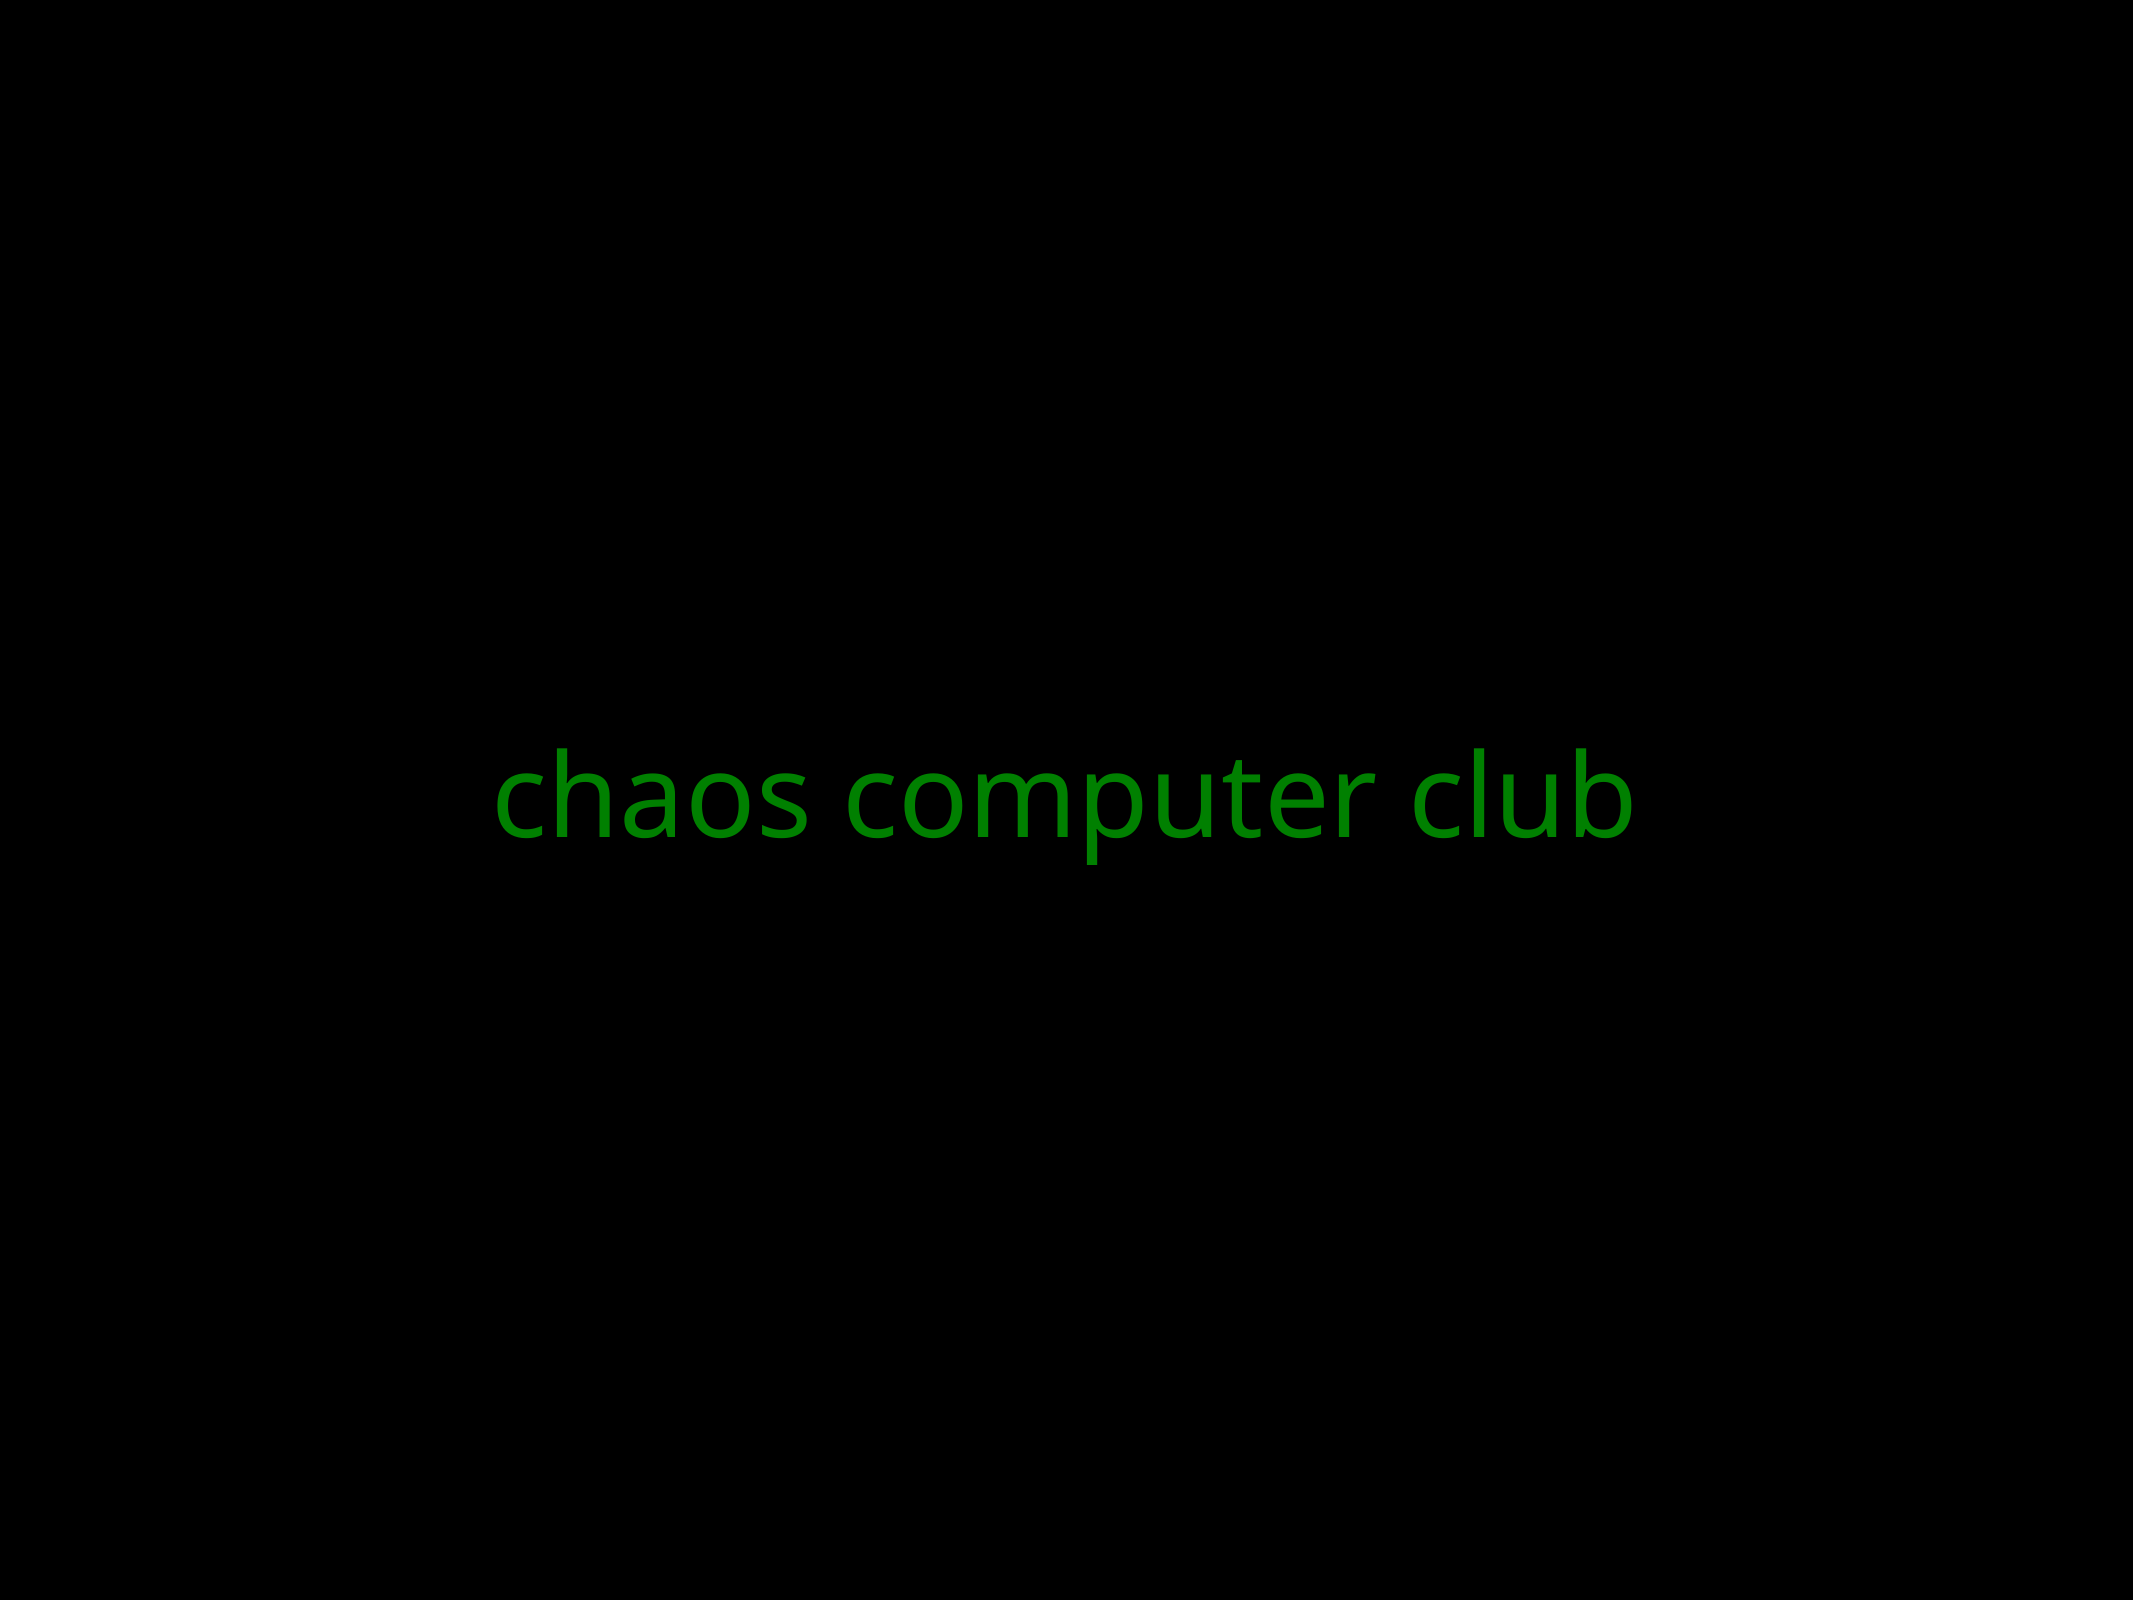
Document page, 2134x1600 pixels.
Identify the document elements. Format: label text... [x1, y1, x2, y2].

title chaos computer club [106, 609, 2025, 965]
